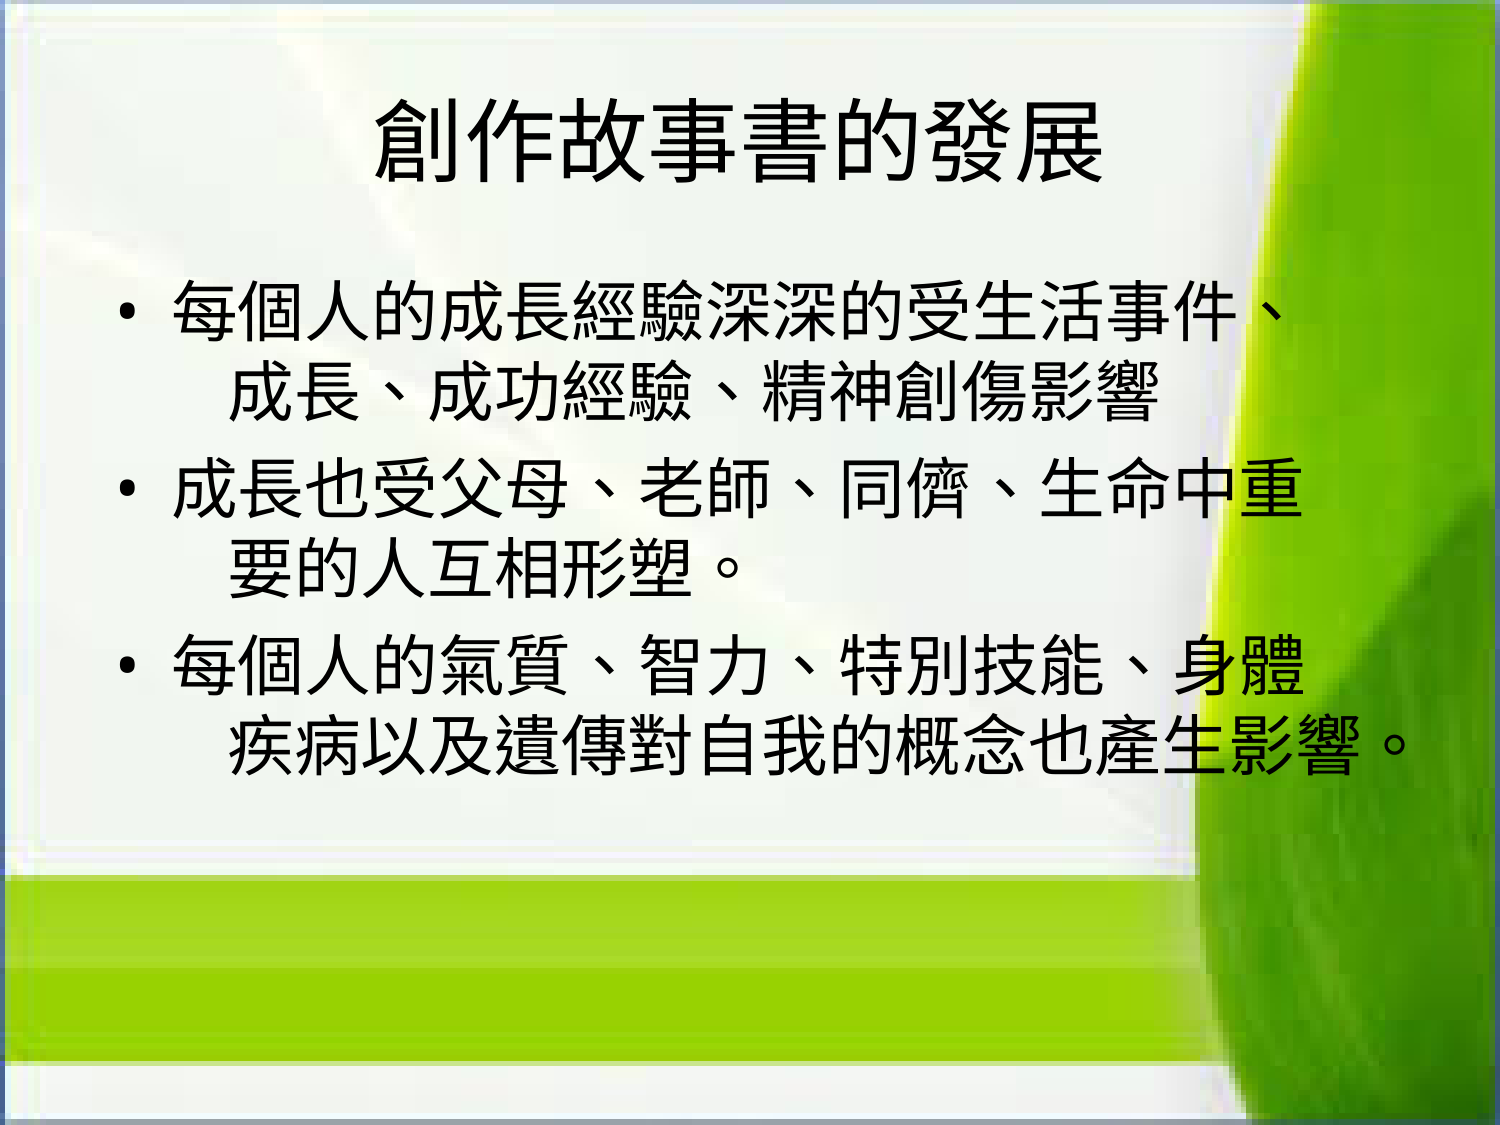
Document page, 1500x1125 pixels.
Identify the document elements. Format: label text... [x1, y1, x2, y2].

list 每個人的成長經驗深深的受生活事件、成長、成功經驗、精神創傷影響 成長也受父母、老師、同儕、生命中重要的人互相形塑。 每個人的氣質、智力、特別技能、身體疾病以及遺傳對自我的概念也產生影響。 [99, 262, 1388, 938]
title 創作故事書的發展 [75, 45, 1426, 233]
